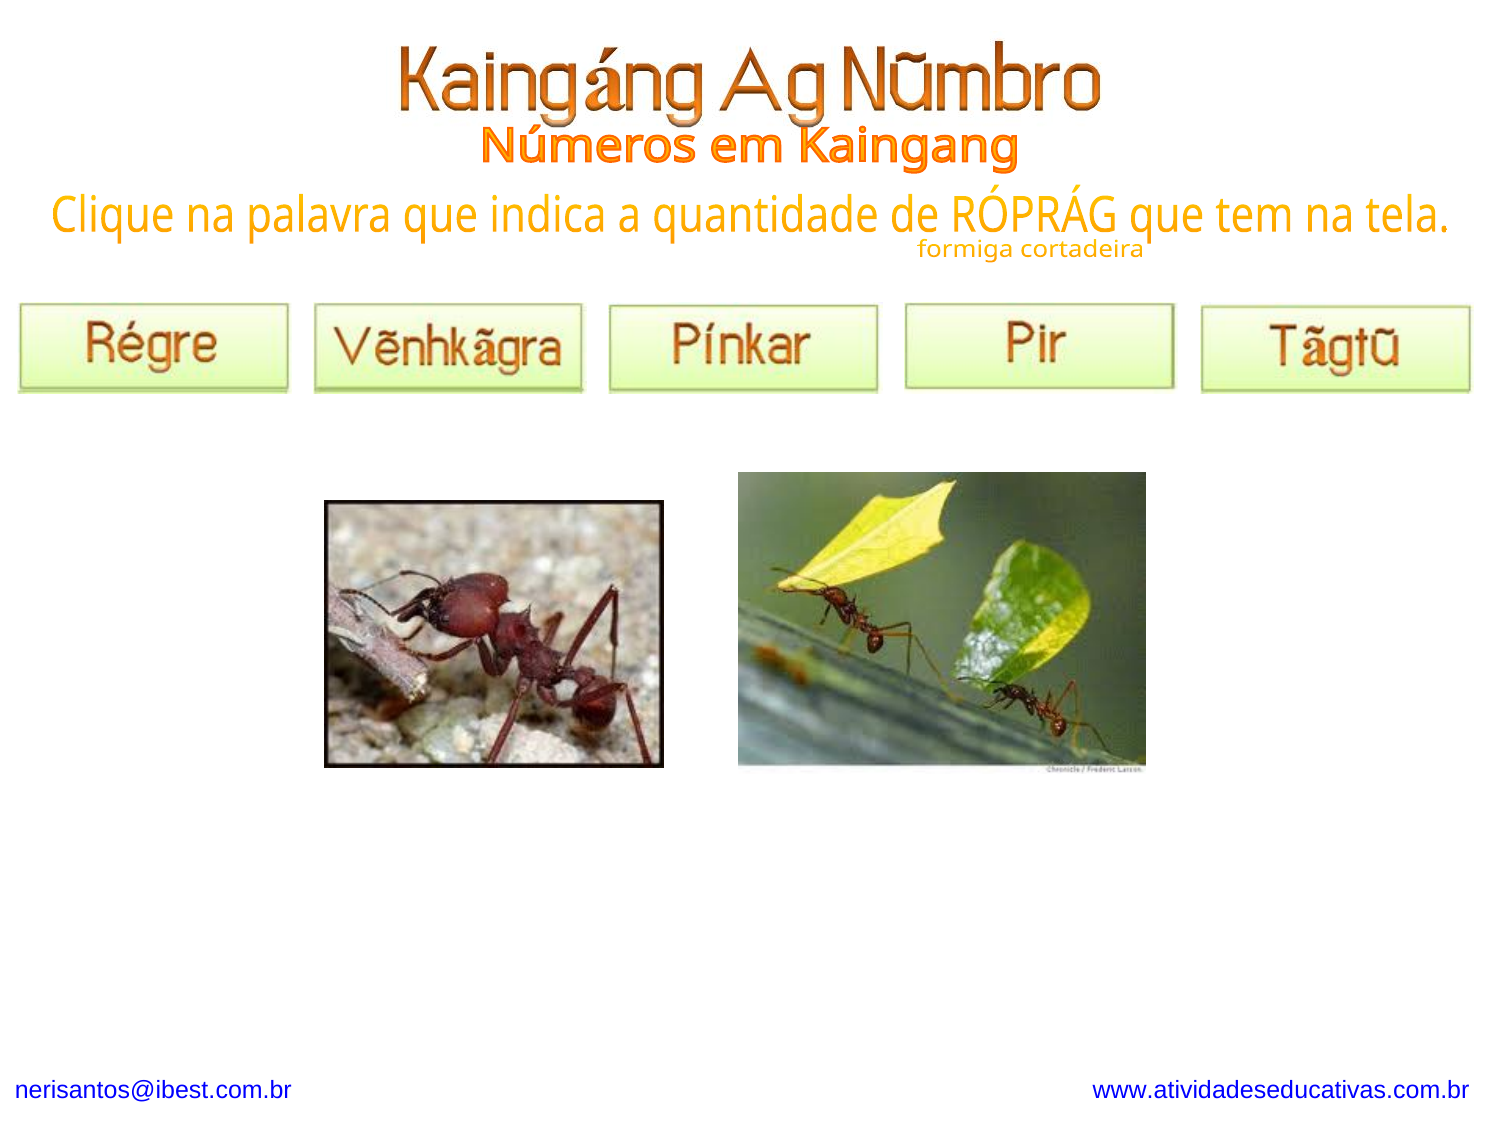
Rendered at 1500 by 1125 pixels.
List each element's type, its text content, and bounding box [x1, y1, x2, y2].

picture [313, 302, 587, 394]
picture [904, 302, 1178, 394]
text_box Clique na palavra que indica a quantidade de RÓPRÁG que tem na tela. [1038, 195, 1088, 232]
picture [1200, 302, 1474, 394]
picture [324, 500, 664, 768]
picture [608, 302, 883, 394]
picture [386, 31, 1114, 135]
picture [17, 302, 292, 394]
picture [738, 472, 1146, 774]
